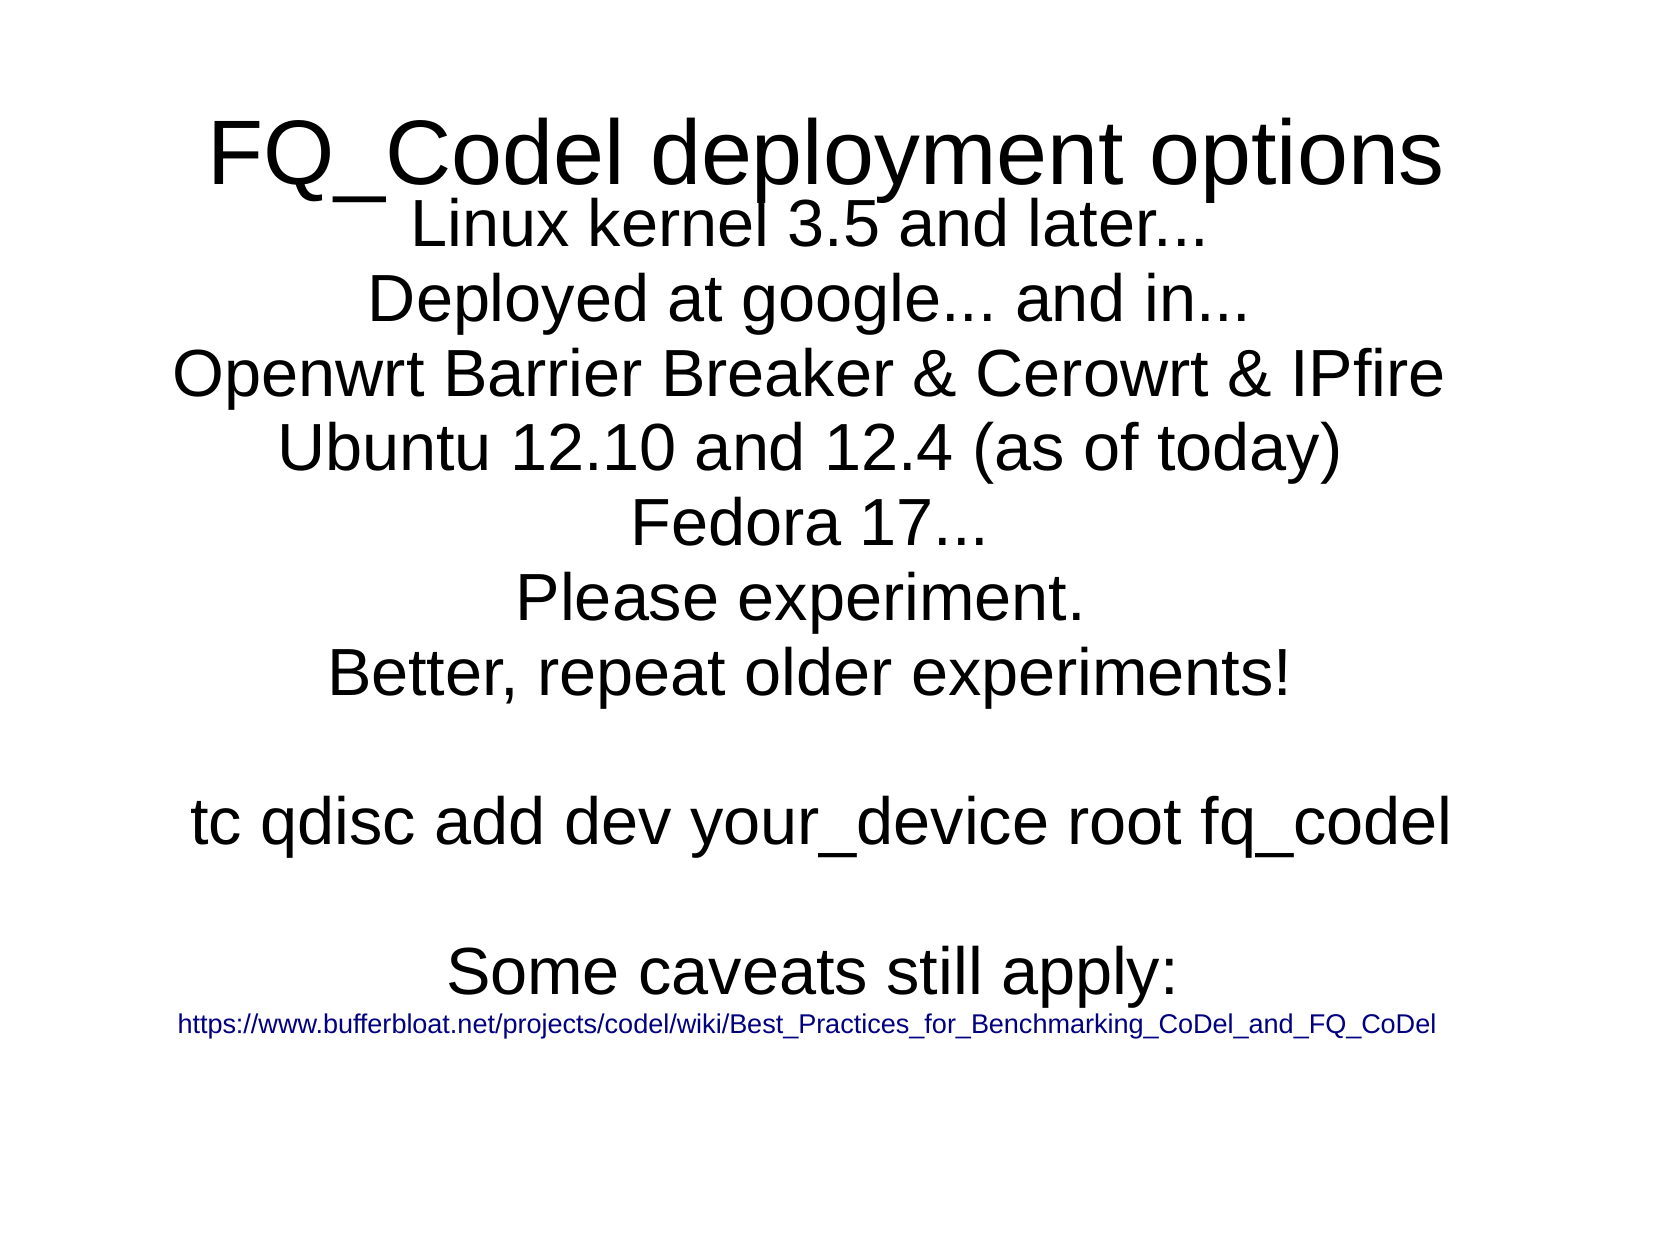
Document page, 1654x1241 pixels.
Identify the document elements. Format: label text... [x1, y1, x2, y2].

title FQ_Codel deployment options [82, 49, 1571, 257]
subtitle Linux kernel 3.5 and later... Deployed at google... and in... Openwrt Barrier Breaker & Cerowrt & IPfire Ubuntu 12.10 and 12.4 (as of today) Fedora 17... Please experiment. Better, repeat older experiments! tc qdisc add dev your_device root fq_codel Some caveats still apply: https://www.bufferbloat.net/projects/codel/wiki/Best_Practices_for_Benchmarking_CoDel_and_FQ_CoDel [82, 186, 1538, 1114]
